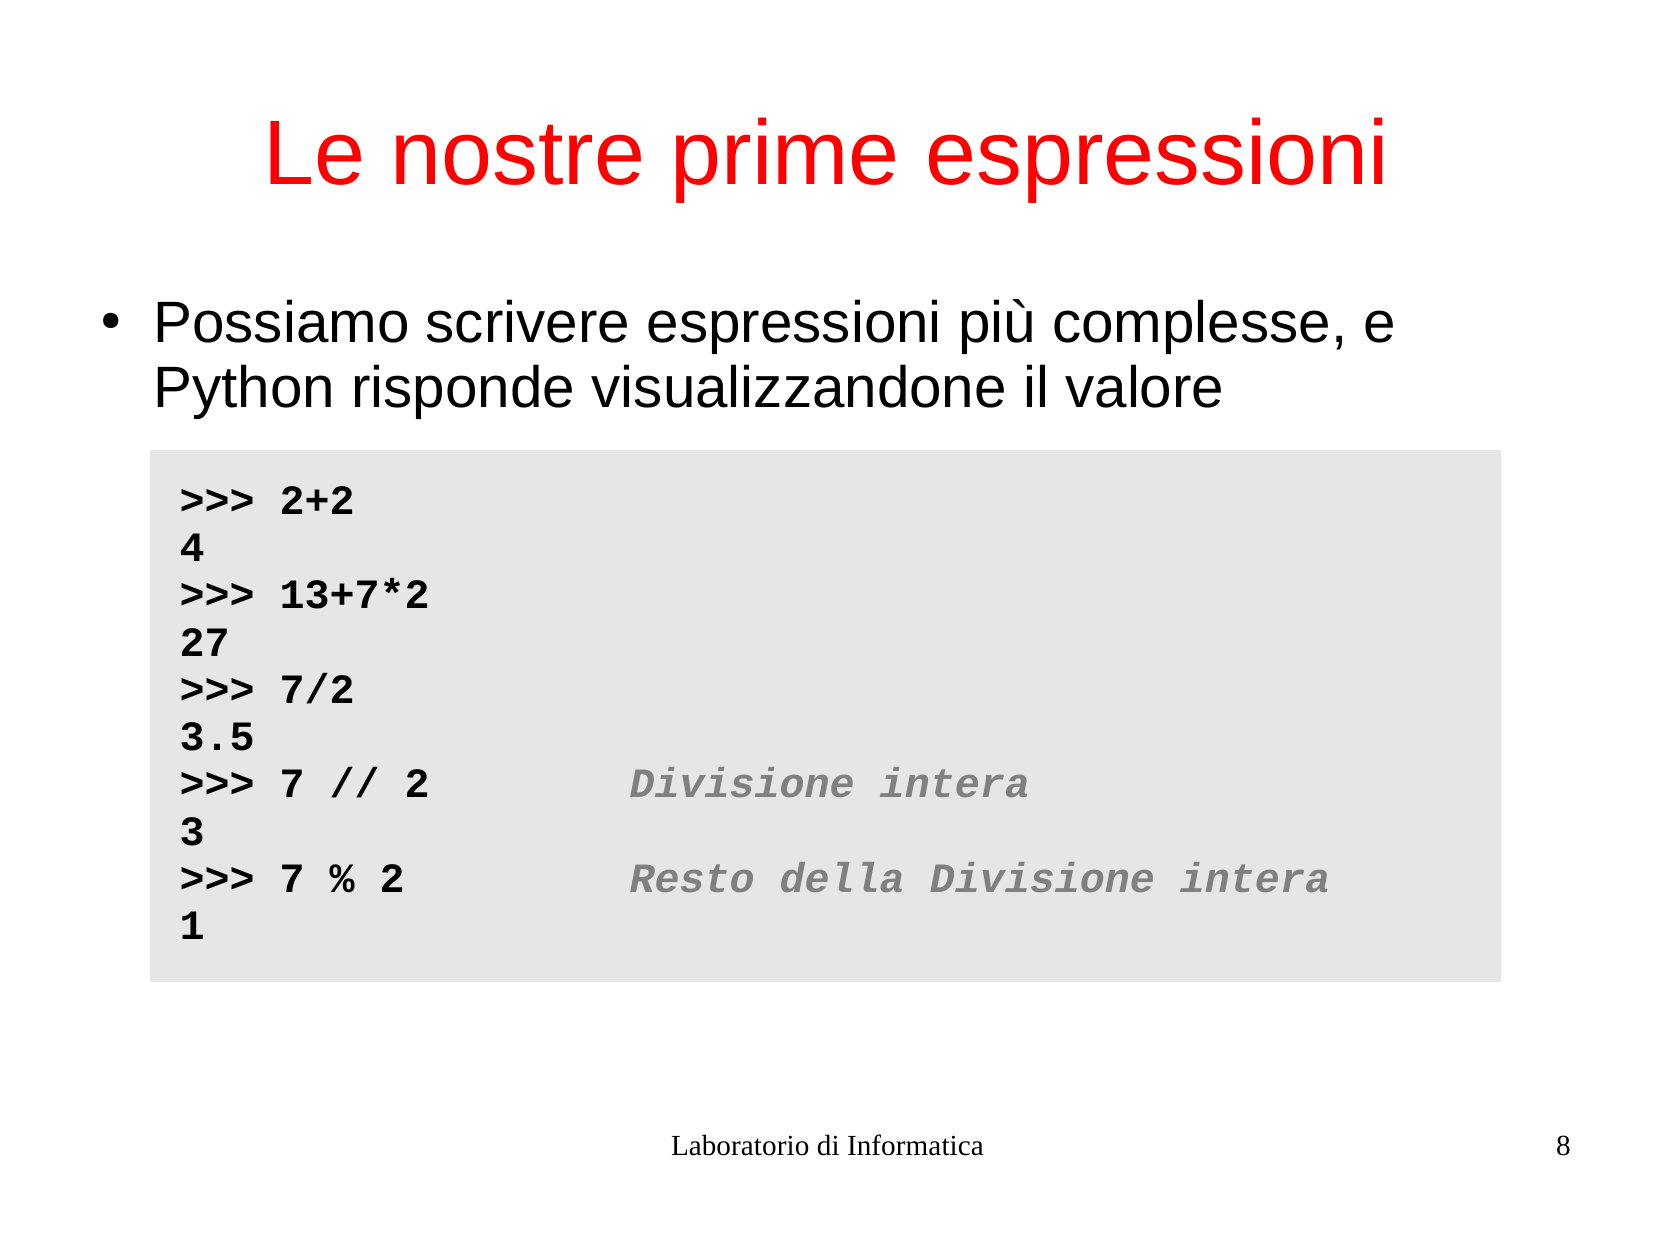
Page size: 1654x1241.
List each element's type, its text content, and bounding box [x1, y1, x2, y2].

text_box >>> 2+2 4 >>> 13+7*2 27 >>> 7/2 3.5 >>> 7 // 2 Divisione intera 3 >>> 7 % 2 Resto della Divisione intera 1 [150, 450, 1501, 982]
list Possiamo scrivere espressioni più complesse, e Python risponde visualizzandone il valore [82, 290, 1571, 1109]
title Le nostre prime espressioni [82, 49, 1571, 257]
